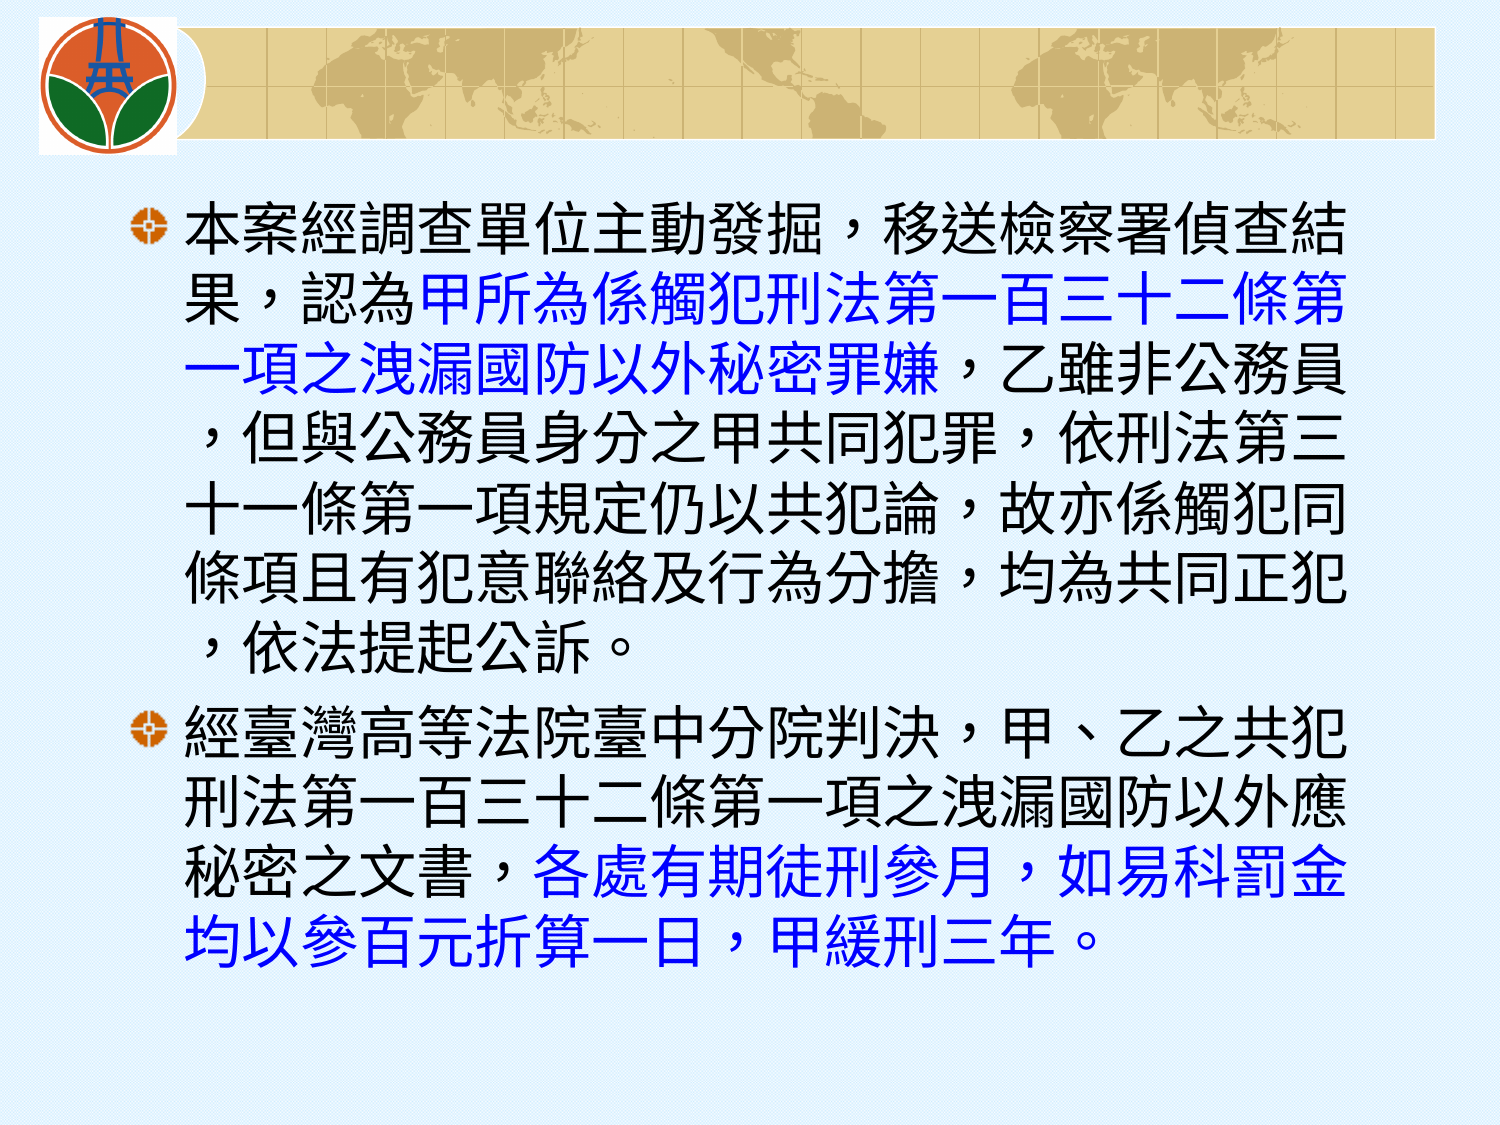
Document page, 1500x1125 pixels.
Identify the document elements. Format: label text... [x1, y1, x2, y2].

list 本案經調查單位主動發掘，移送檢察署偵查結果，認為甲所為係觸犯刑法第一百三十二條第一項之洩漏國防以外秘密罪嫌，乙雖非公務員，但與公務員身分之甲共同犯罪，依刑法第三十一條第一項規定仍以共犯論，故亦係觸犯同條項且有犯意聯絡及行為分擔，均為共同正犯，依法提起公訴。 經臺灣高等法院臺中分院判決，甲、乙之共犯刑法第一百三十二條第一項之洩漏國防以外應秘密之文書，各處有期徒刑參月，如易科罰金均以參百元折算一日，甲緩刑三年。 [112, 184, 1388, 1071]
picture [0, 0, 1500, 1125]
